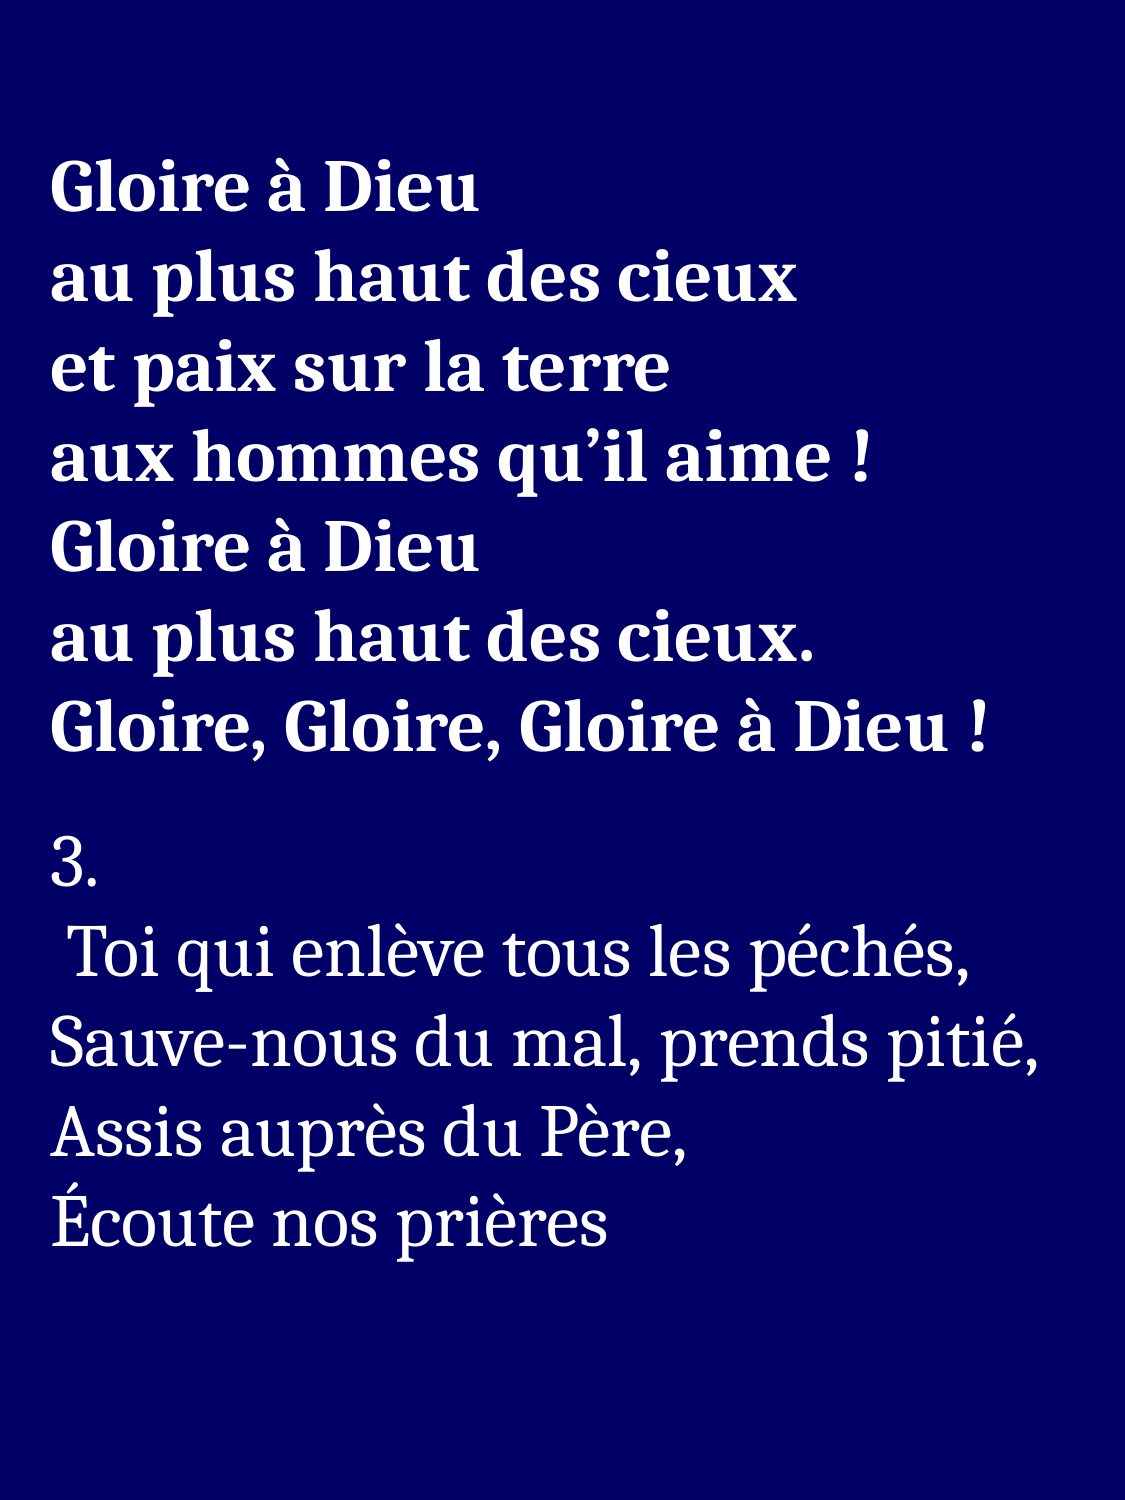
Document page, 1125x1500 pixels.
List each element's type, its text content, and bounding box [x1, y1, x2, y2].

text_box Gloire à Dieu au plus haut des cieux et paix sur la terre aux hommes qu’il aime ! Gloire à Dieu au plus haut des cieux. Gloire, Gloire, Gloire à Dieu ! 3. Toi qui enlève tous les péchés, Sauve-nous du mal, prends pitié, Assis auprès du Père, Écoute nos prières [35, 83, 1125, 1293]
